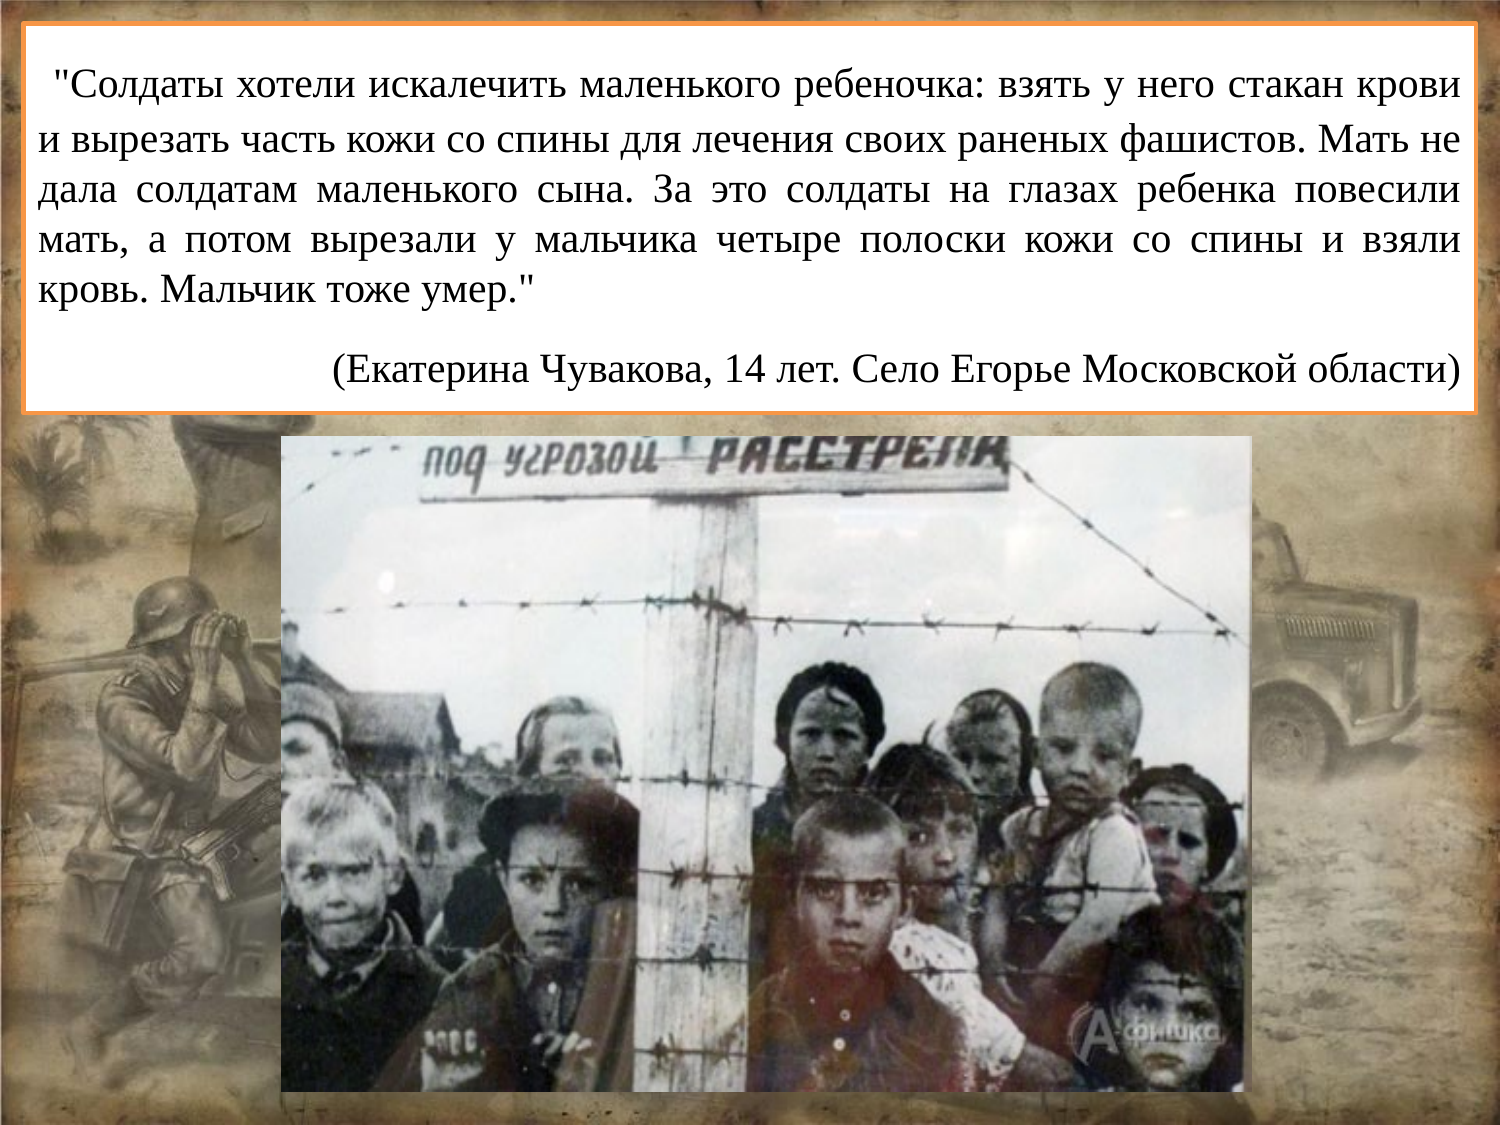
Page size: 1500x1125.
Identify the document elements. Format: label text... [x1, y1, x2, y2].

list "Солдаты хотели искалечить маленького ребеночка: взять у него стакан крови и вырезать часть кожи со спины для лечения своих раненых фашистов. Мать не дала солдатам маленького сына. За это солдаты на глазах ребенка повесили мать, а потом вырезали у мальчика четыре полоски кожи со спины и взяли кровь. Мальчик тоже умер." (Екатерина Чувакова, 14 лет. Село Егорье Московской области) [23, 23, 1477, 414]
picture [0, 0, 1500, 1125]
